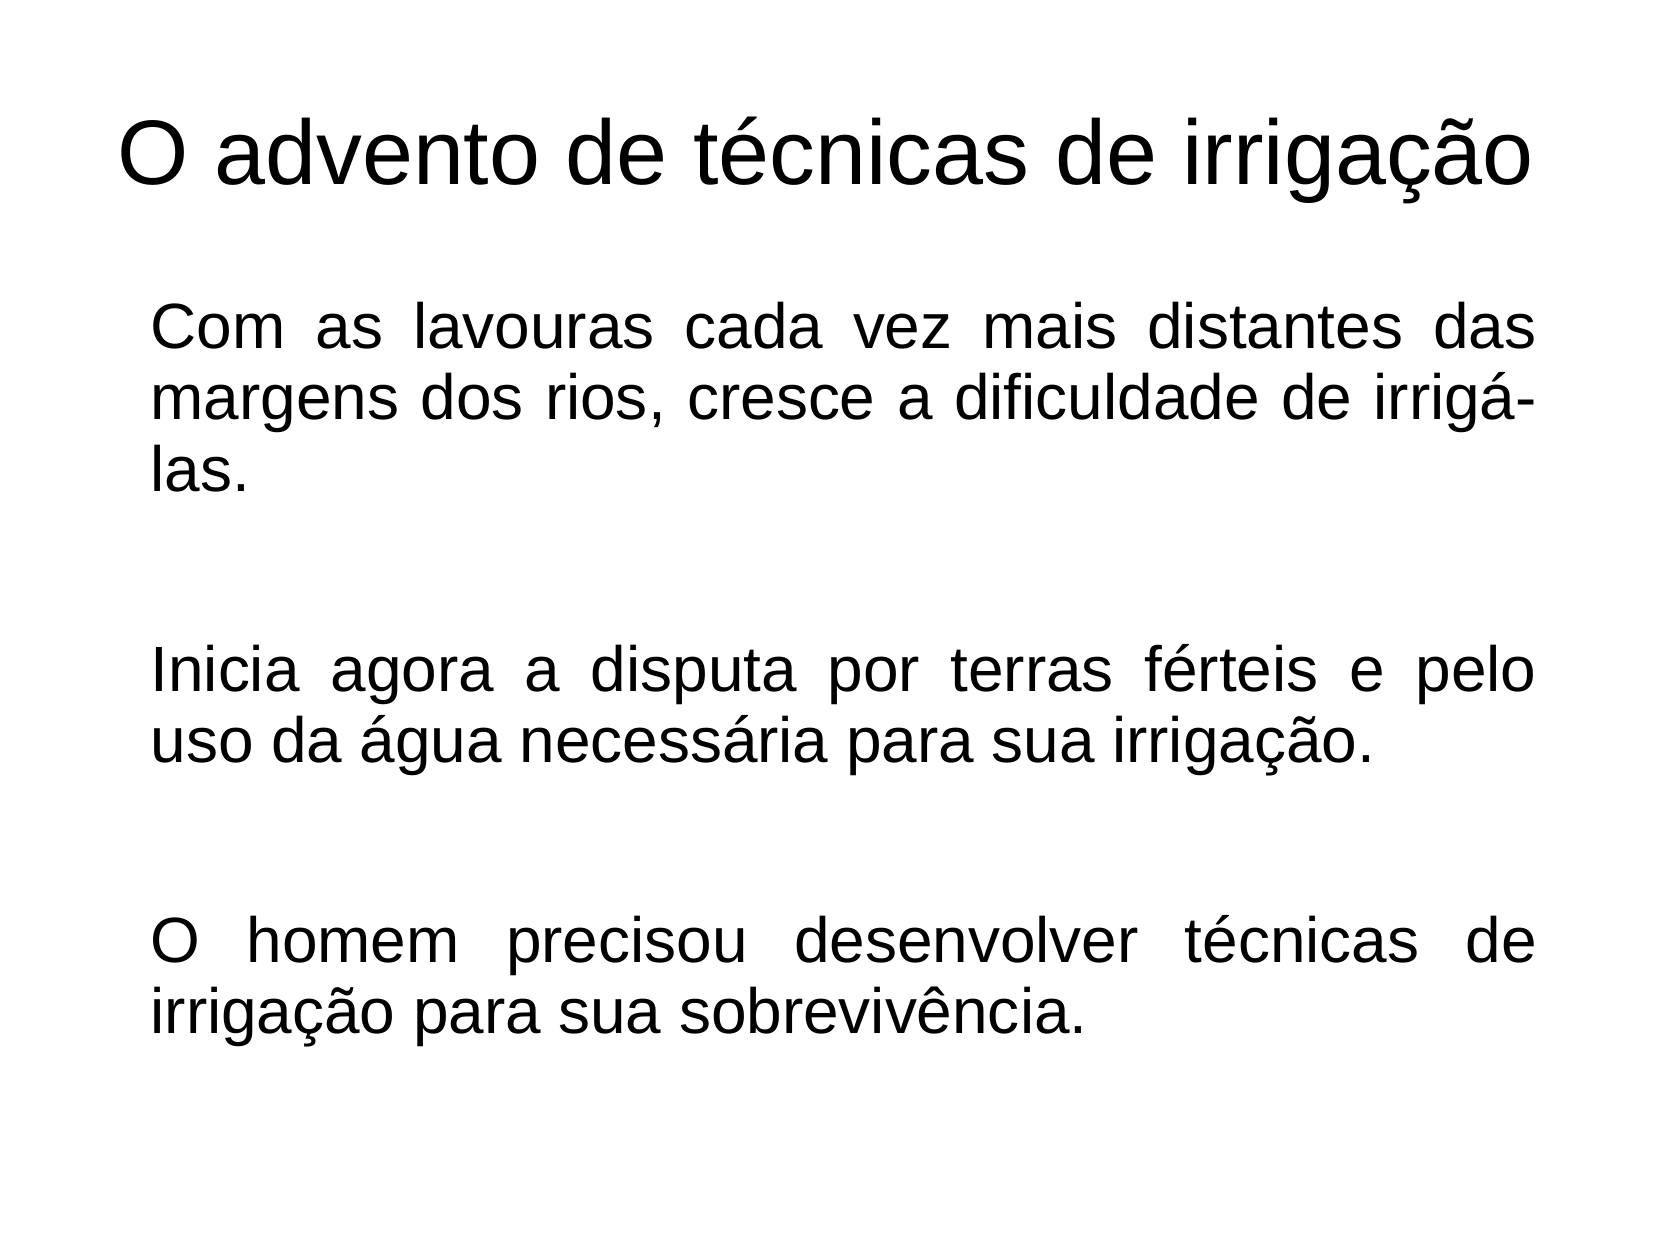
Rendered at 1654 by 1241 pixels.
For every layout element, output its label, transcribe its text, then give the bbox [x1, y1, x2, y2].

list Com as lavouras cada vez mais distantes das margens dos rios, cresce a dificuldade de irrigá-las. Inicia agora a disputa por terras férteis e pelo uso da água necessária para sua irrigação. O homem precisou desenvolver técnicas de irrigação para sua sobrevivência. [82, 290, 1538, 1052]
title O advento de técnicas de irrigação [82, 49, 1571, 257]
